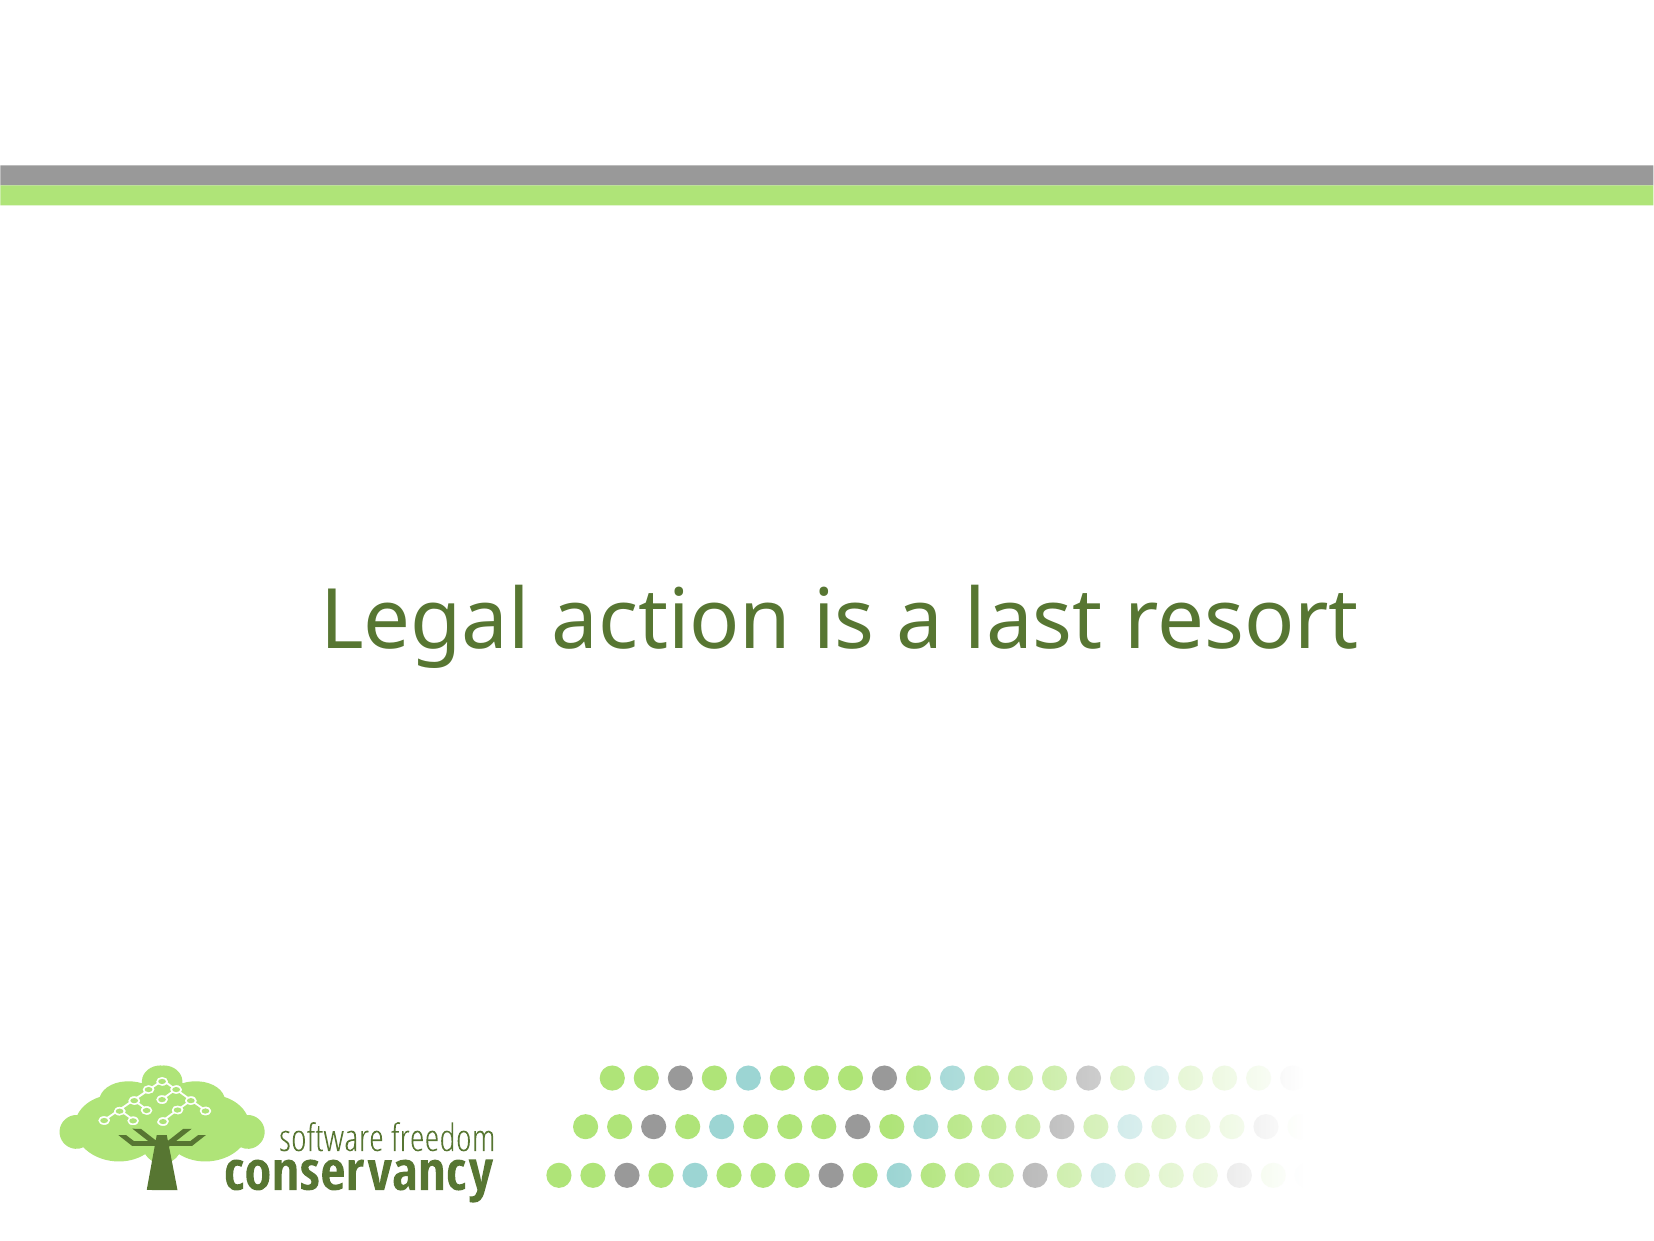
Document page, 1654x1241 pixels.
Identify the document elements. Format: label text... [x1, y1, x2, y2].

title Legal action is a last resort [135, 512, 1516, 721]
